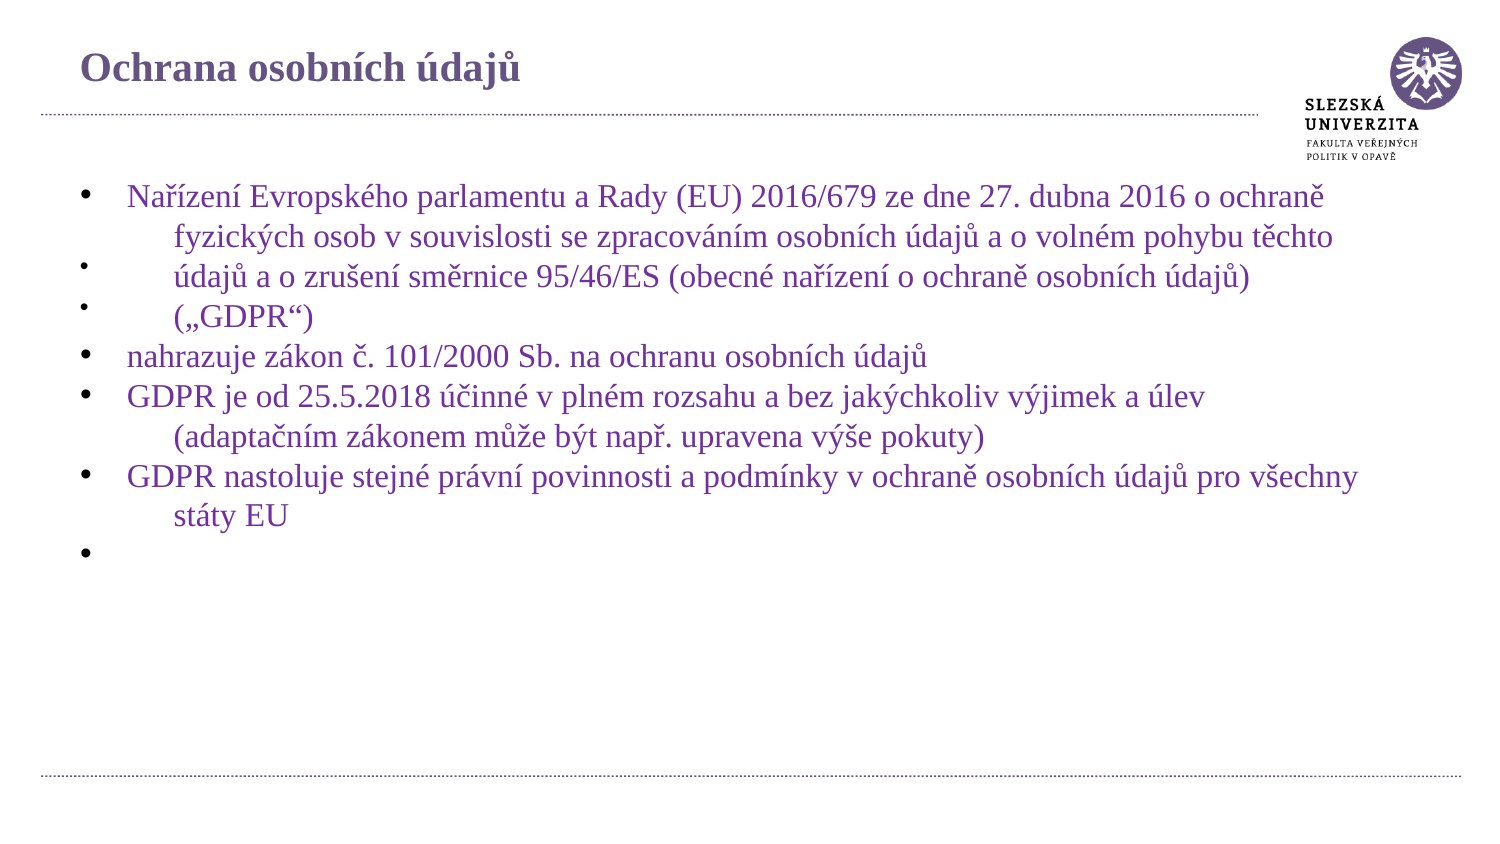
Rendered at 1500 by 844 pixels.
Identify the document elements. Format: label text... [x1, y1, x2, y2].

text_box Nařízení Evropského parlamentu a Rady (EU) 2016/679 ze dne 27. dubna 2016 o ochraně fyzických osob v souvislosti se zpracováním osobních údajů a o volném pohybu těchto údajů a o zrušení směrnice 95/46/ES (obecné nařízení o ochraně osobních údajů) („GDPR“) nahrazuje zákon č. 101/2000 Sb. na ochranu osobních údajů GDPR je od 25.5.2018 účinné v plném rozsahu a bez jakýchkoliv výjimek a úlev (adaptačním zákonem může být např. upravena výše pokuty) GDPR nastoluje stejné právní povinnosti a podmínky v ochraně osobních údajů pro všechny státy EU [64, 166, 1391, 546]
title Ochrana osobních údajů [64, 32, 1070, 116]
